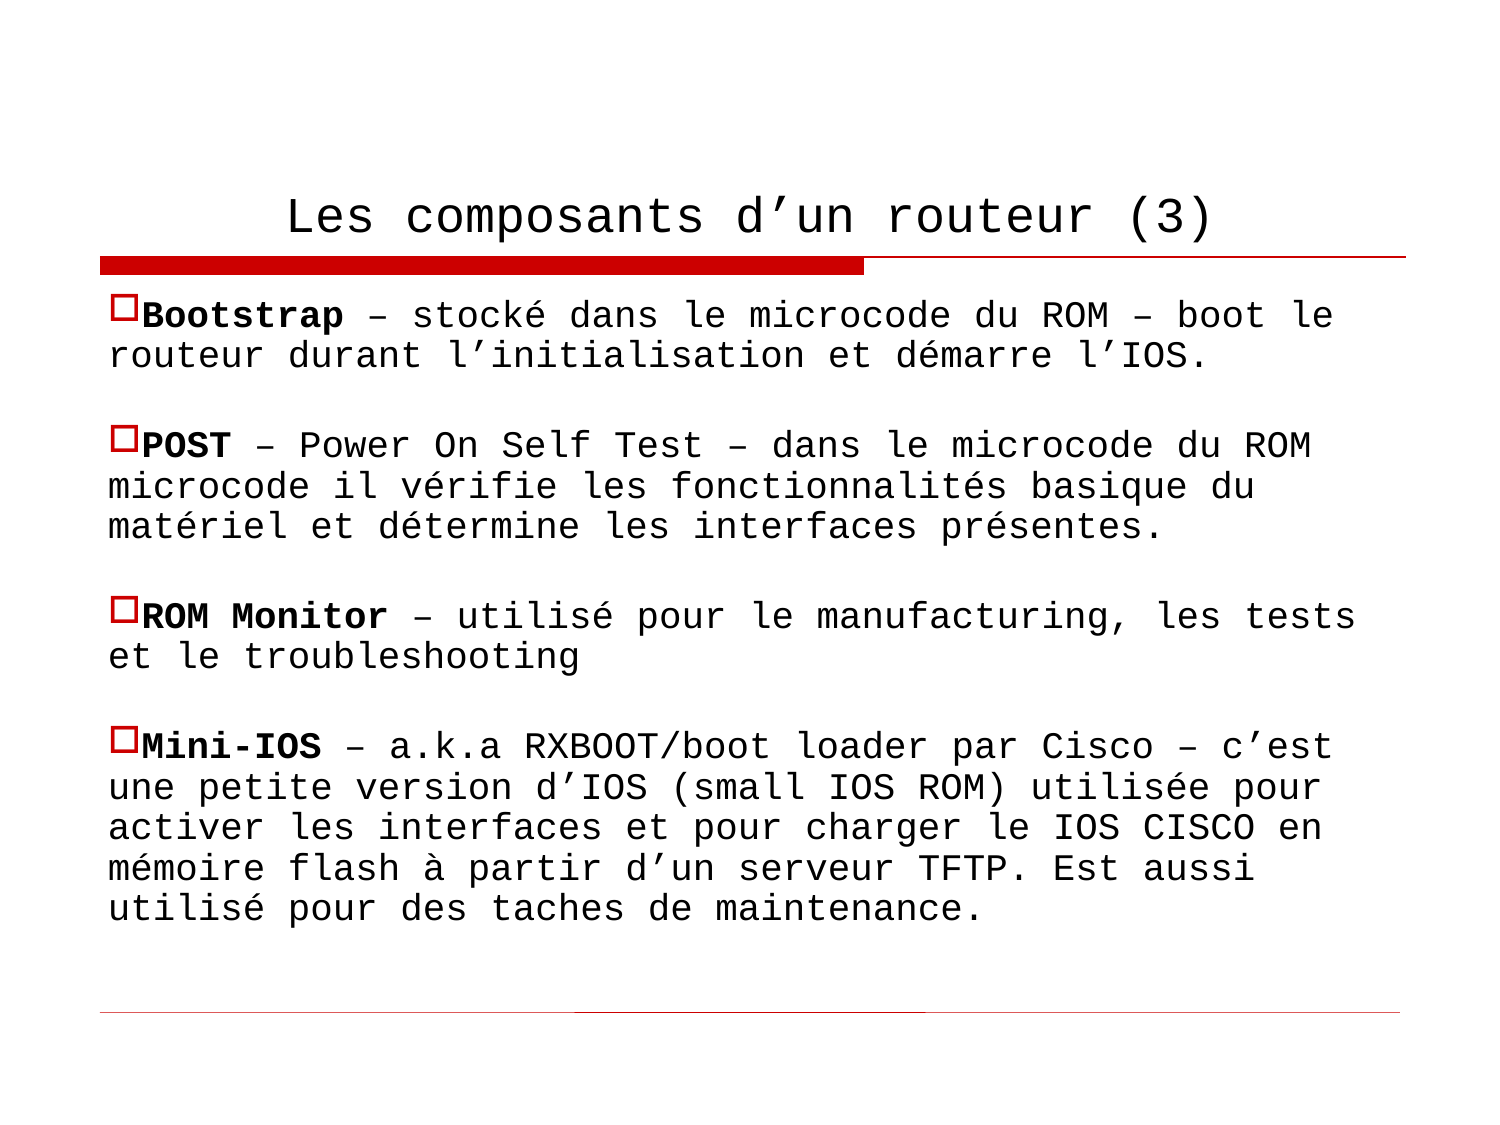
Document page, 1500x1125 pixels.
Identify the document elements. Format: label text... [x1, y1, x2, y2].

list Bootstrap – stocké dans le microcode du ROM – boot le routeur durant l’initialisation et démarre l’IOS. POST – Power On Self Test – dans le microcode du ROM microcode il vérifie les fonctionnalités basique du matériel et détermine les interfaces présentes. ROM Monitor – utilisé pour le manufacturing, les tests et le troubleshooting Mini-IOS – a.k.a RXBOOT/boot loader par Cisco – c’est une petite version d’IOS (small IOS ROM) utilisée pour activer les interfaces et pour charger le IOS CISCO en mémoire flash à partir d’un serveur TFTP. Est aussi utilisé pour des taches de maintenance. [92, 287, 1406, 988]
title Les composants d’un routeur (3) [94, 50, 1407, 250]
